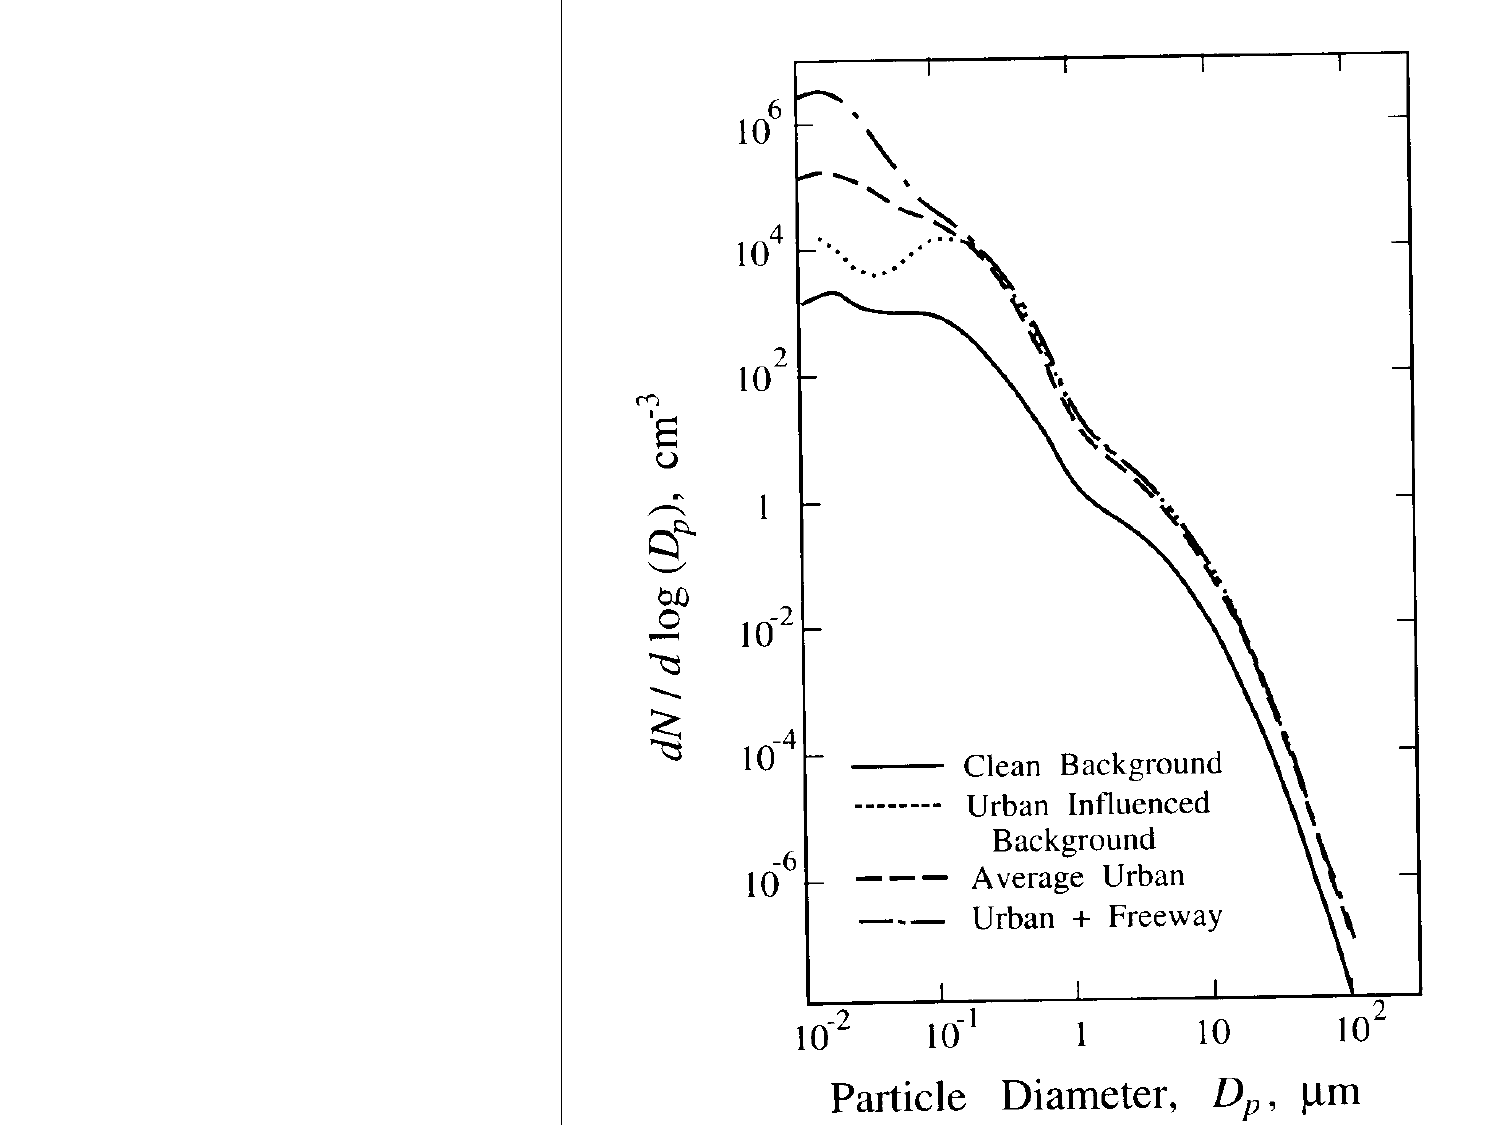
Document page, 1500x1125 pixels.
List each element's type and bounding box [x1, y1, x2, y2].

picture [561, 0, 1500, 1125]
